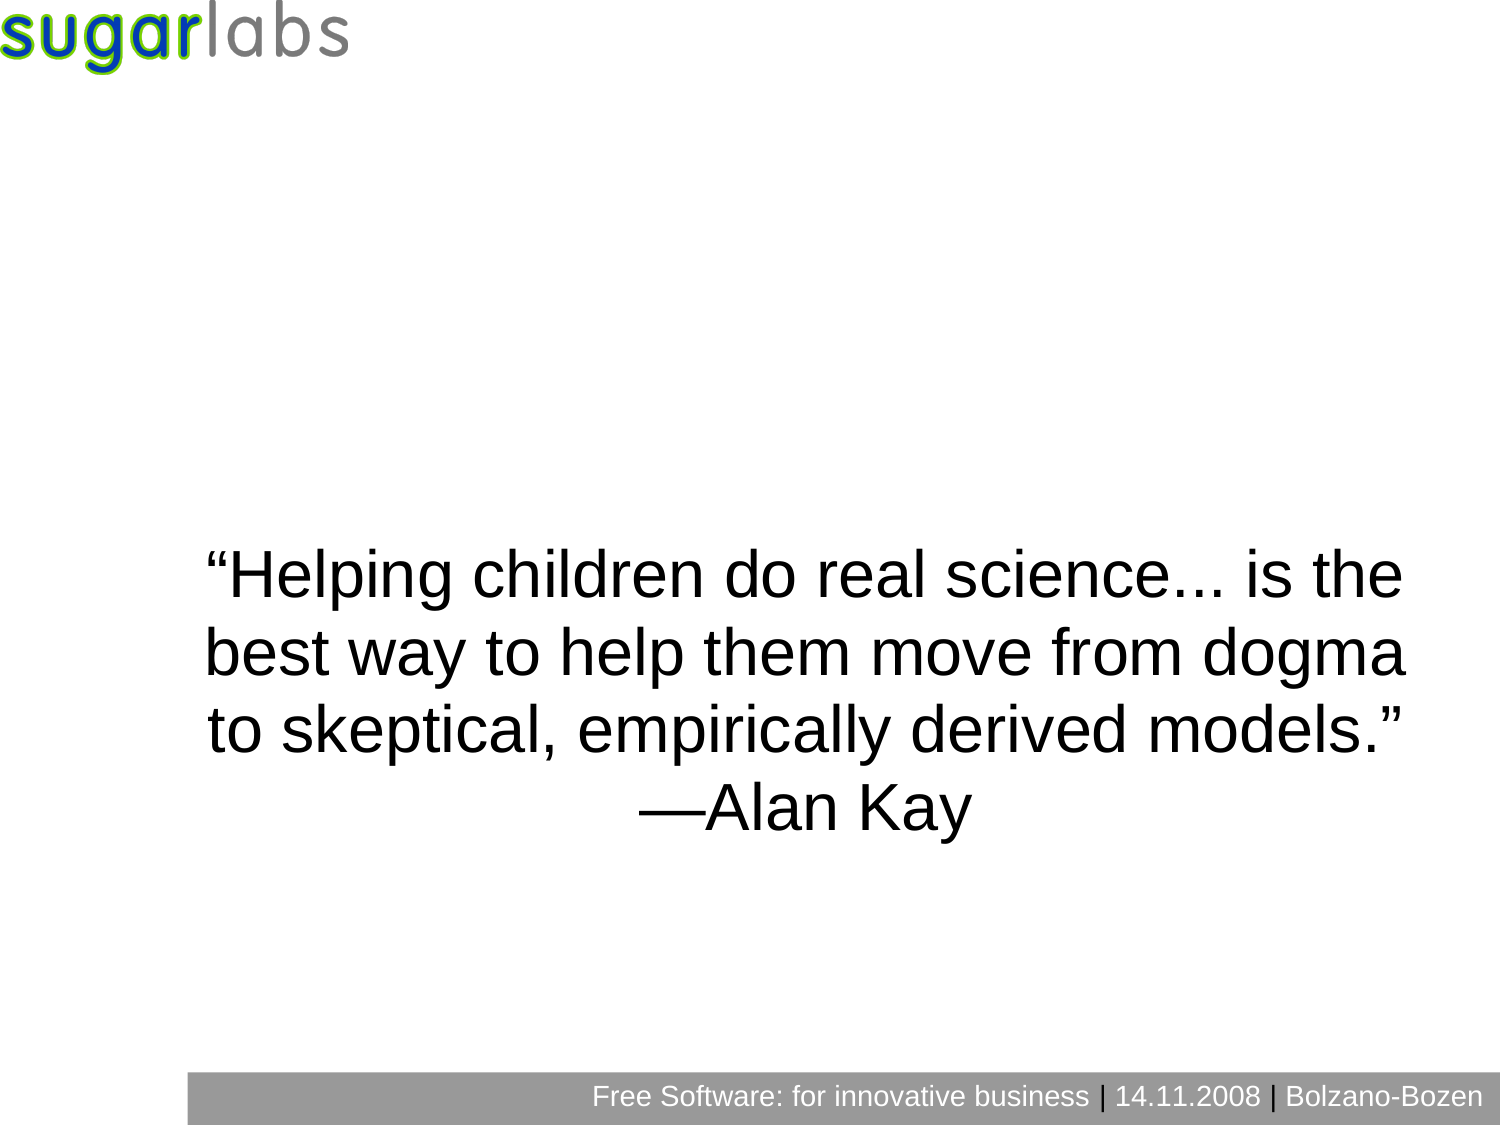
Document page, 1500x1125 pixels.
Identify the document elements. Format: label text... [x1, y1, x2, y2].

picture [0, 0, 348, 75]
subtitle “Helping children do real science... is the best way to help them move from dogma to skeptical, empirically derived models.” —Alan Kay [187, 344, 1425, 1035]
